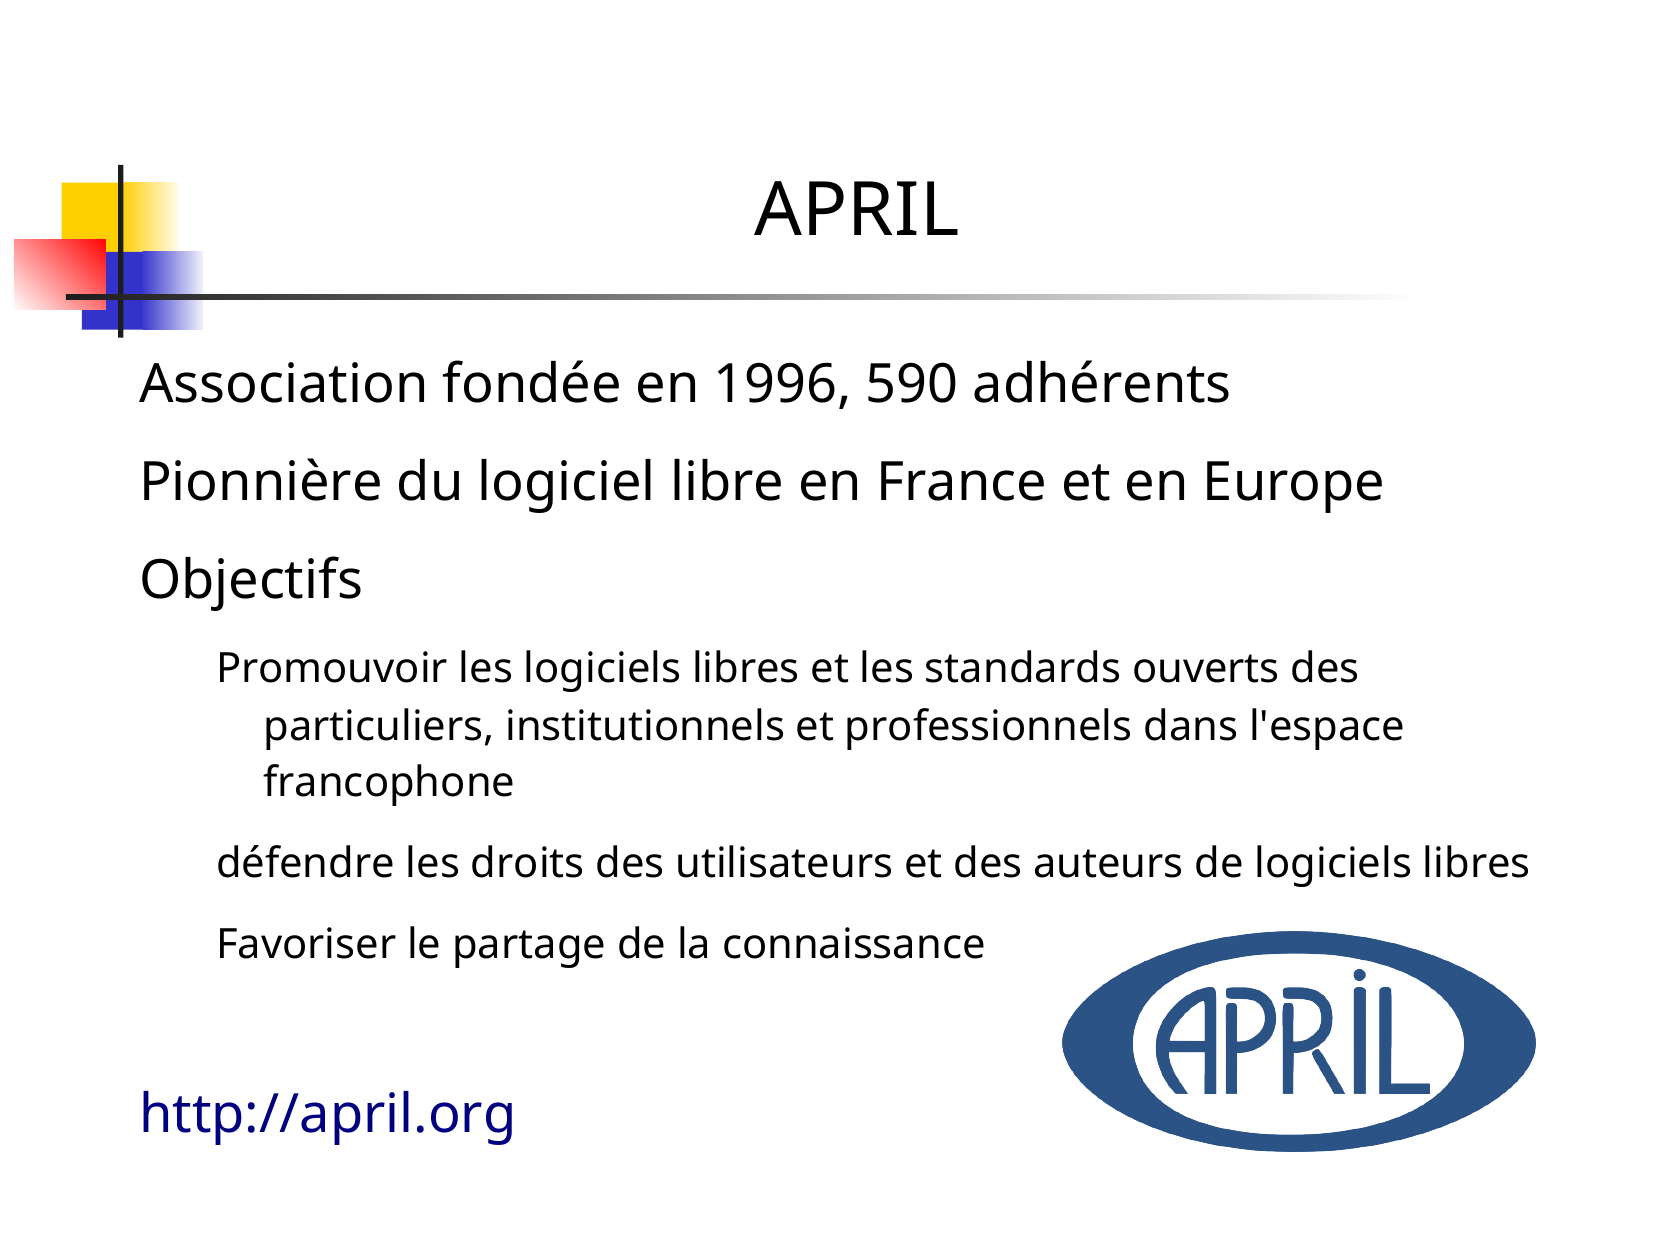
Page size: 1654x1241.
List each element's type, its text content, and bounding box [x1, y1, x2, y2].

picture [1062, 931, 1536, 1152]
title APRIL [121, 102, 1534, 311]
list Association fondée en 1996, 590 adhérents Pionnière du logiciel libre en France et en Europe Objectifs Promouvoir les logiciels libres et les standards ouverts des particuliers, institutionnels et professionnels dans l'espace francophone défendre les droits des utilisateurs et des auteurs de logiciels libres Favoriser le partage de la connaissance http://april.org [121, 344, 1534, 1130]
